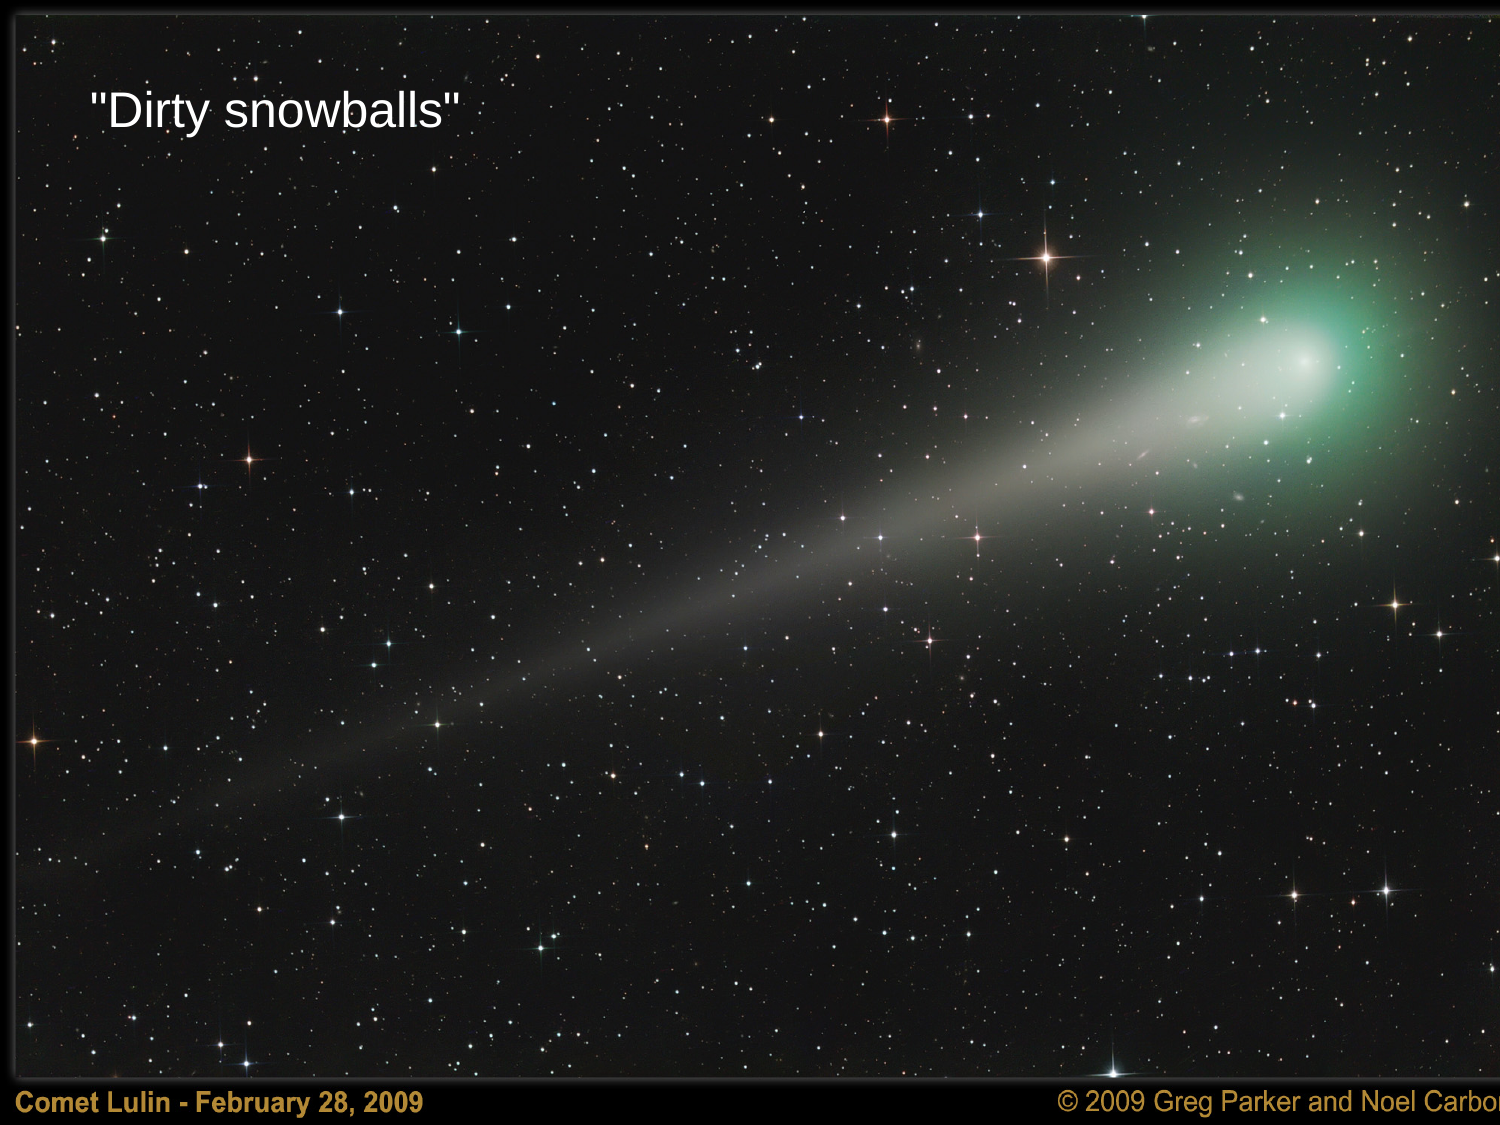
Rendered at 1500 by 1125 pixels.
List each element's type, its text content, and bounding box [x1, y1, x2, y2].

text_box "Dirty snowballs" [75, 75, 901, 202]
picture [0, 0, 1500, 1125]
